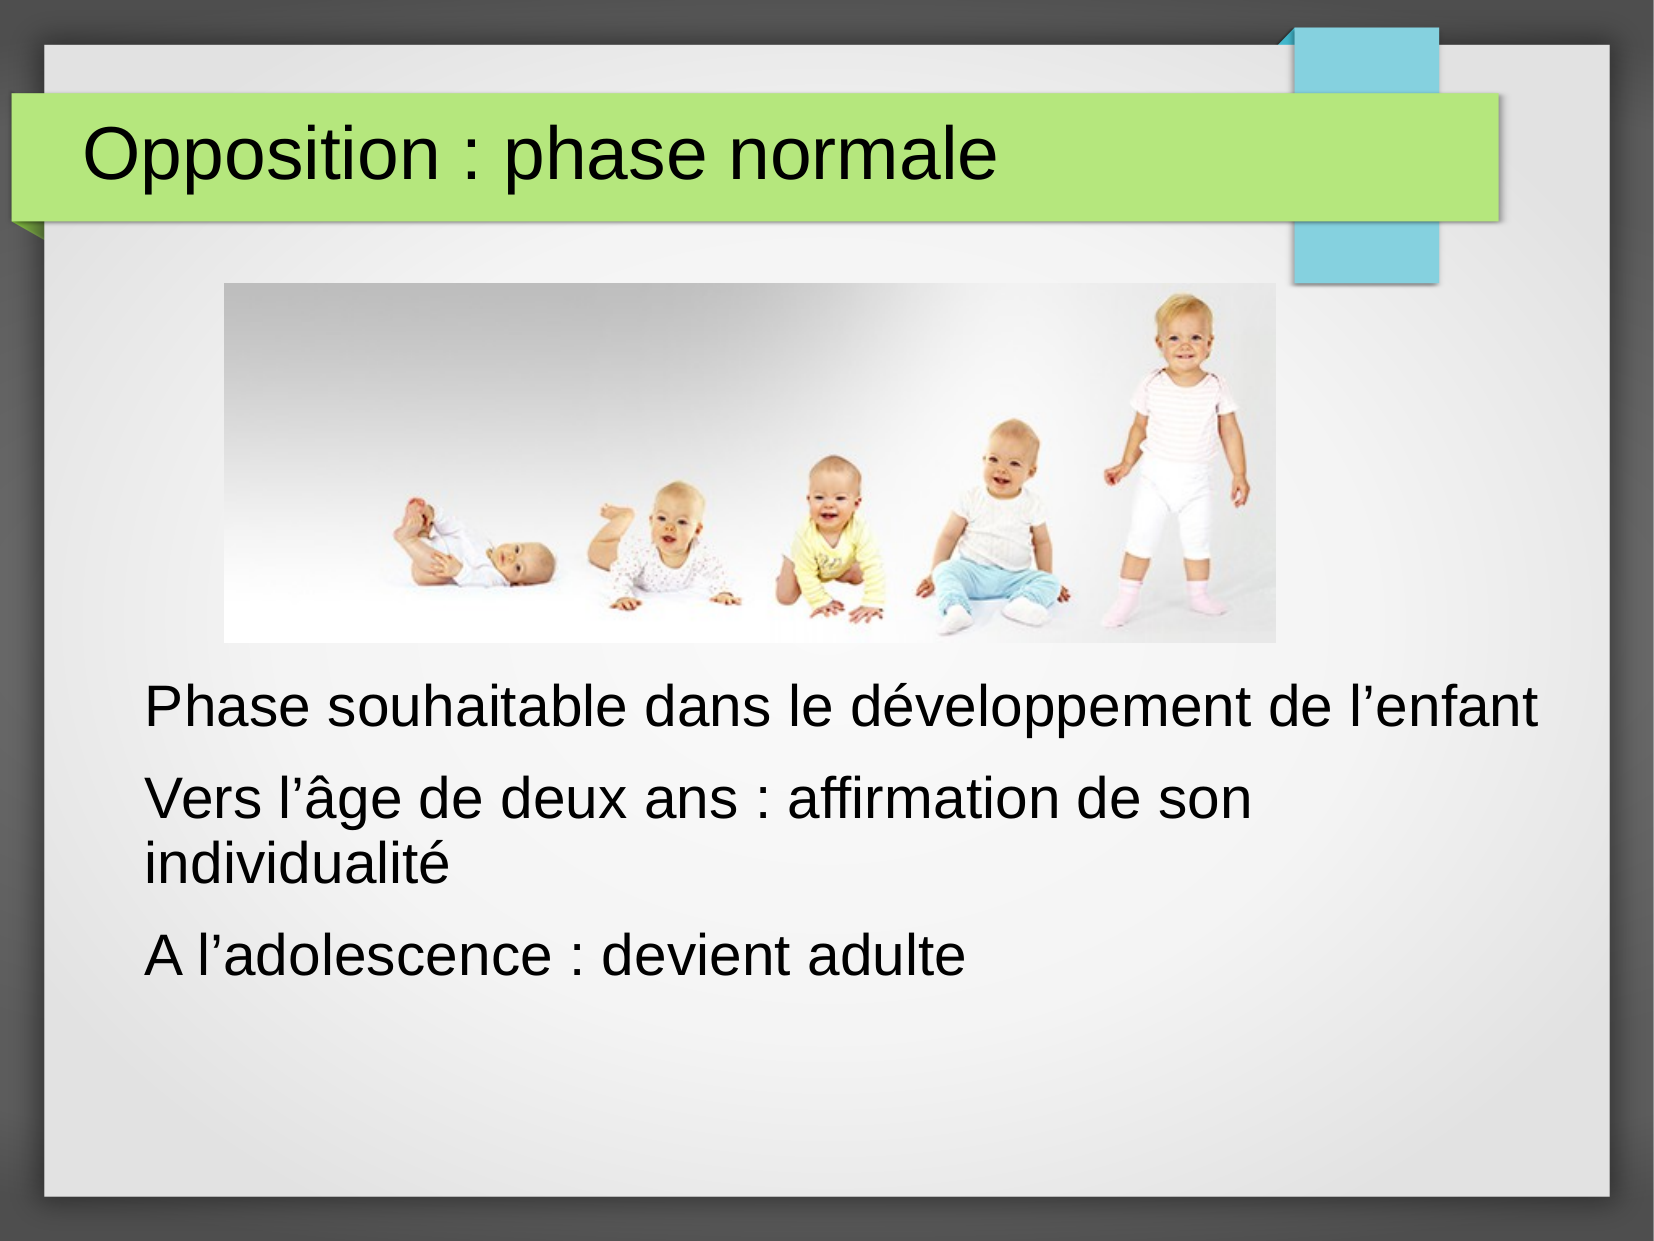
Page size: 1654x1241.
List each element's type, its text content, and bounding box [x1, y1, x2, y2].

picture [0, 0, 1654, 1241]
title Opposition : phase normale [82, 94, 1264, 213]
list Phase souhaitable dans le développement de l’enfant Vers l’âge de deux ans : affirmation de son individualité A l’adolescence : devient adulte [82, 673, 1571, 1015]
